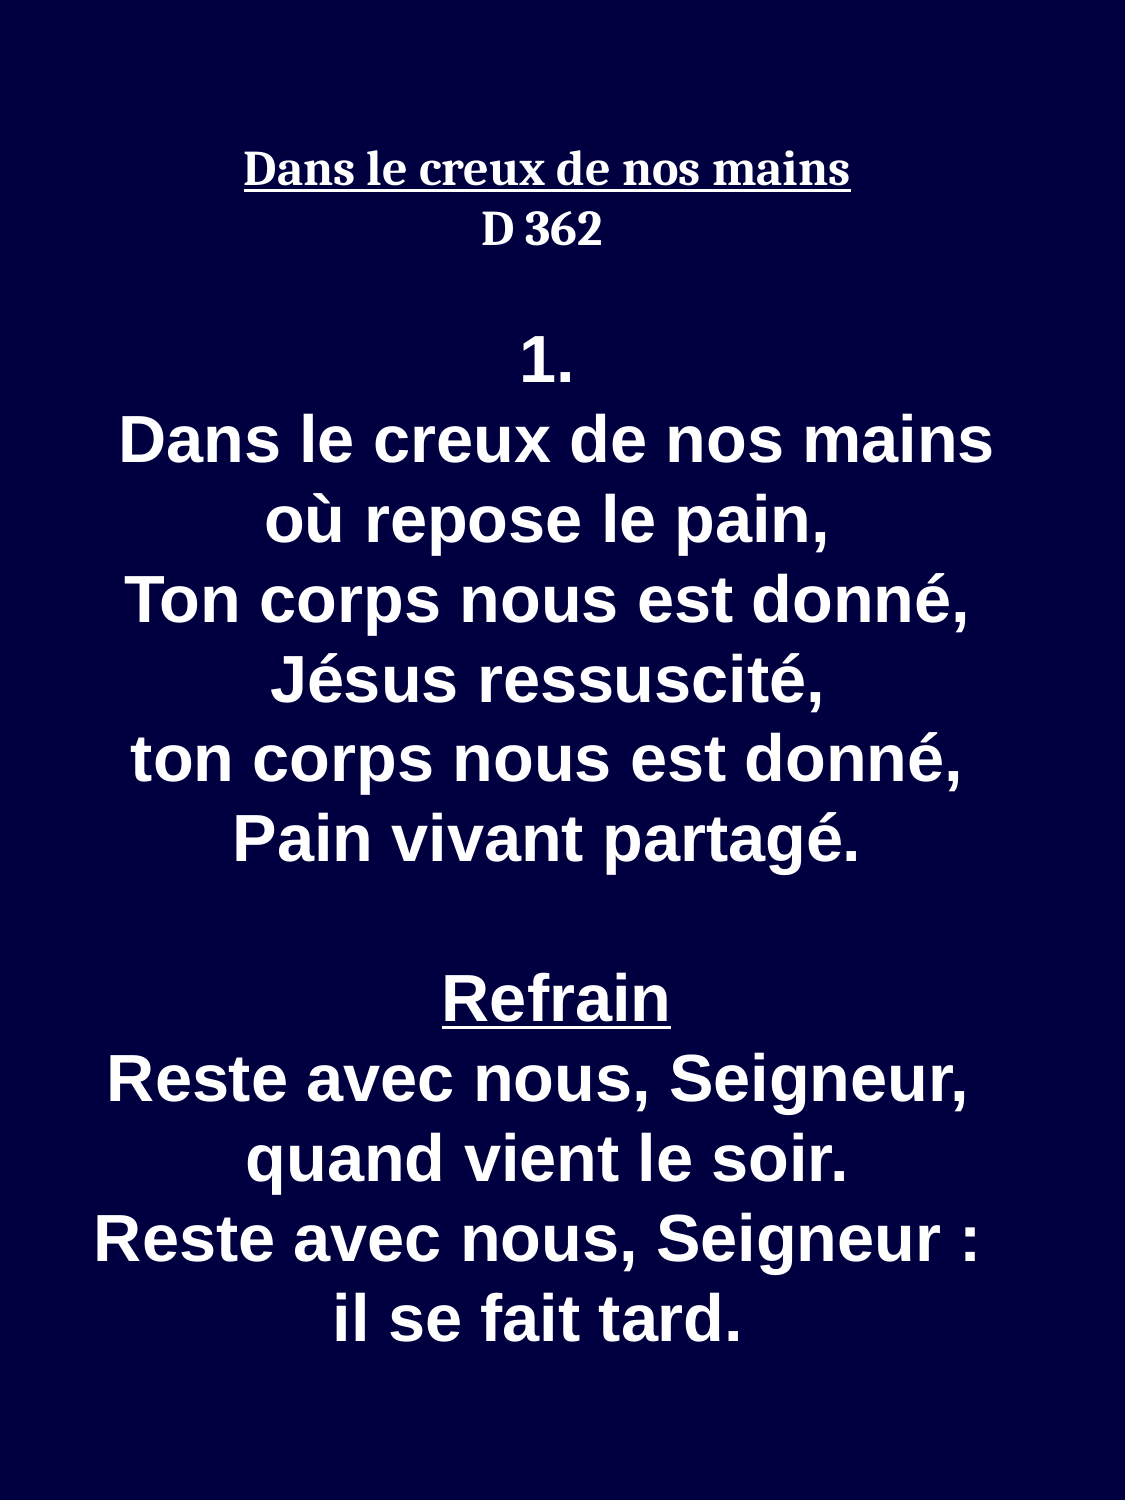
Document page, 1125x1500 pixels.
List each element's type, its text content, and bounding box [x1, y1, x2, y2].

text_box Dans le creux de nos mains D 362 1. Dans le creux de nos mains où repose le pain, Ton corps nous est donné, Jésus ressuscité, ton corps nous est donné, Pain vivant partagé. Refrain Reste avec nous, Seigneur, quand vient le soir. Reste avec nous, Seigneur : il se fait tard. [0, 128, 1110, 1323]
